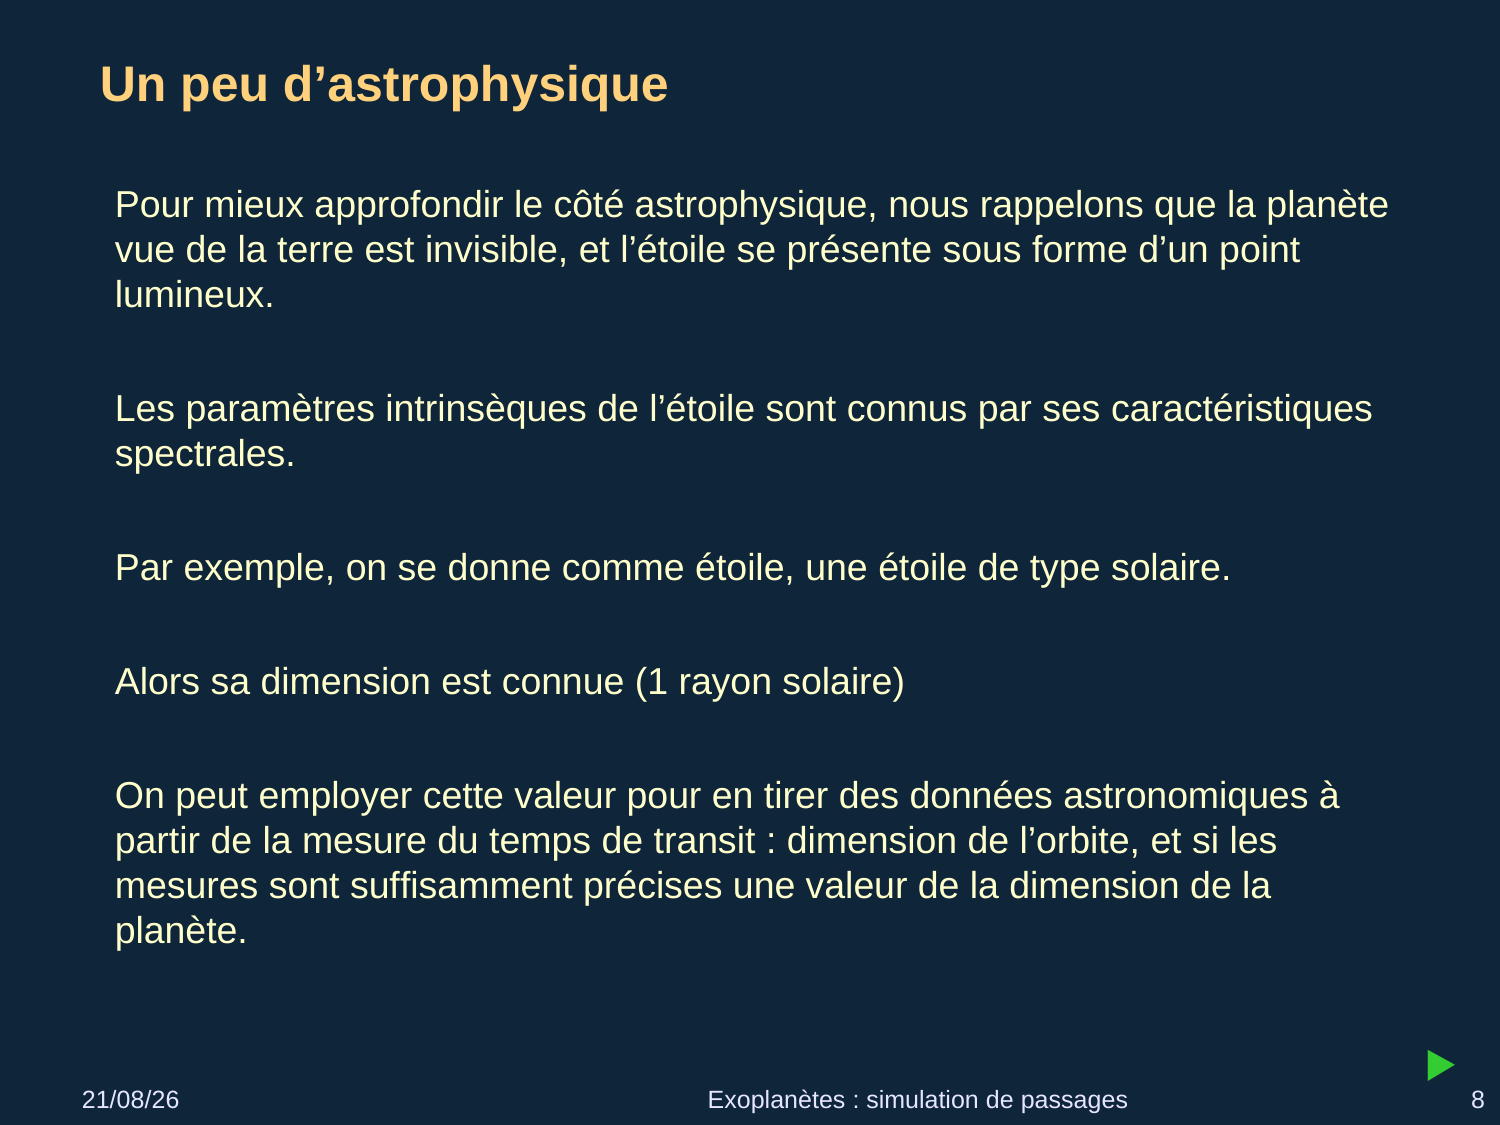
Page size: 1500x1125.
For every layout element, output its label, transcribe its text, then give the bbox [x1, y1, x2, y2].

text_box  [1409, 1034, 1475, 1096]
text_box Un peu d’astrophysique [85, 44, 685, 120]
text_box Pour mieux approfondir le côté astrophysique, nous rappelons que la planète vue de la terre est invisible, et l’étoile se présente sous forme d’un point lumineux. [100, 172, 1424, 324]
text_box Alors sa dimension est connue (1 rayon solaire) [100, 649, 1424, 710]
text_box Les paramètres intrinsèques de l’étoile sont connus par ses caractéristiques spectrales. [100, 376, 1424, 482]
text_box Par exemple, on se donne comme étoile, une étoile de type solaire. [100, 535, 1424, 596]
text_box On peut employer cette valeur pour en tirer des données astronomiques à partir de la mesure du temps de transit : dimension de l’orbite, et si les mesures sont suffisamment précises une valeur de la dimension de la planète. [100, 763, 1424, 959]
